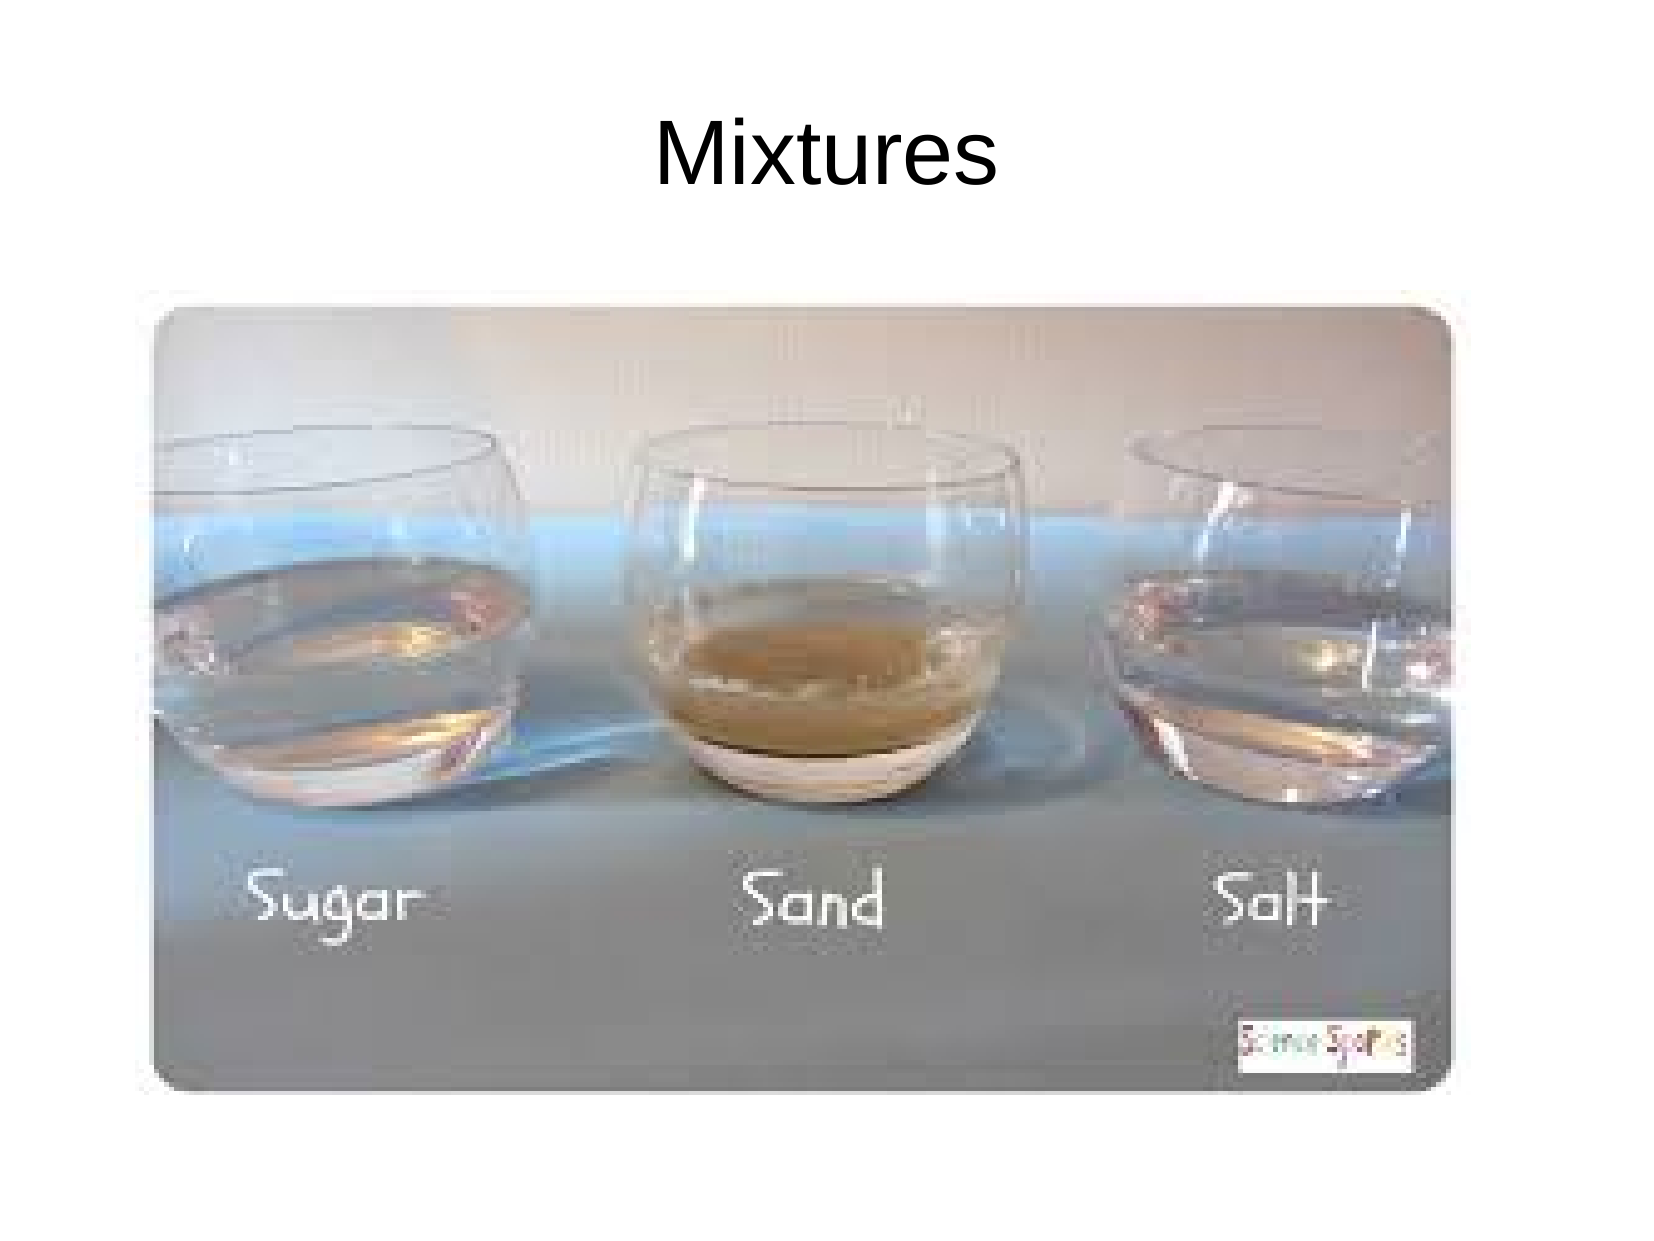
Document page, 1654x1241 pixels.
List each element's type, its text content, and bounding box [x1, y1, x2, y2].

picture [135, 290, 1471, 1109]
title Mixtures [82, 49, 1571, 257]
